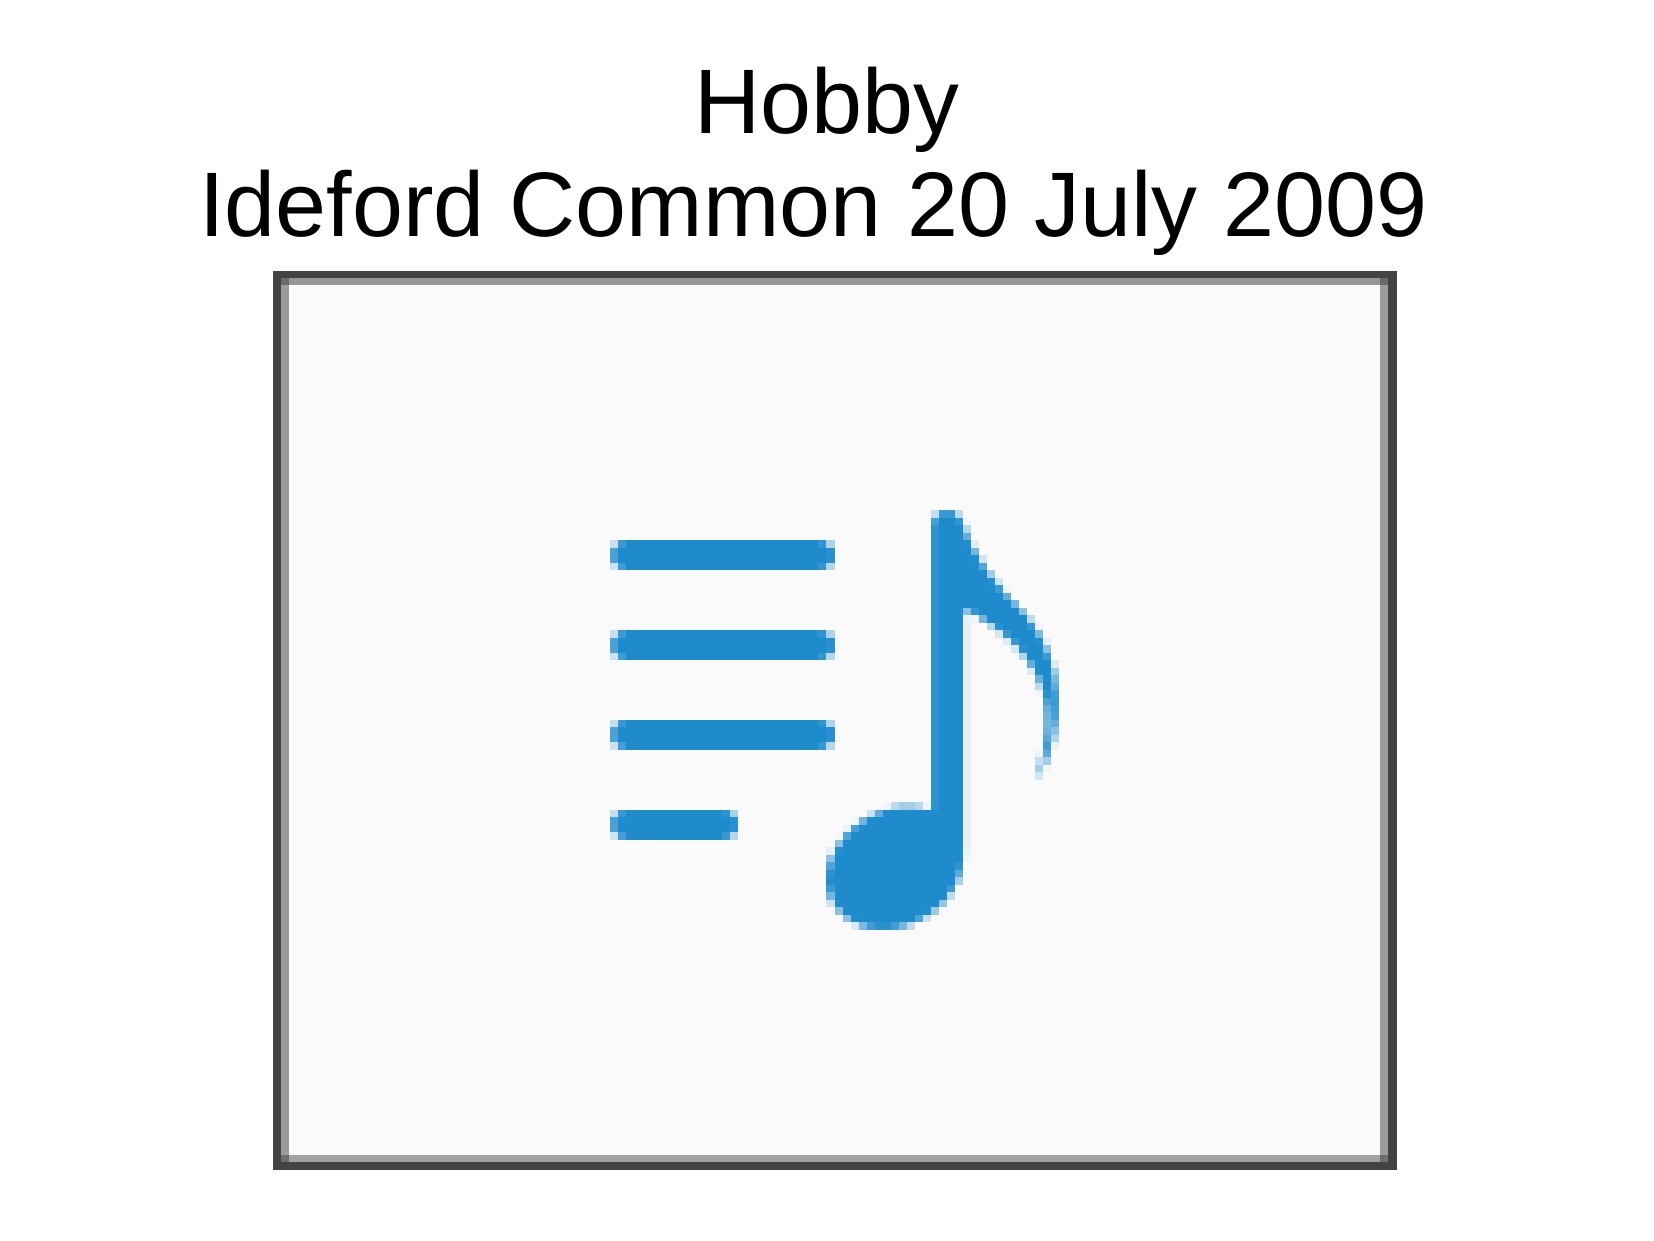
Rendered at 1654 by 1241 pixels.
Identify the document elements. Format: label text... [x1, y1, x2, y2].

title Hobby Ideford Common 20 July 2009 [82, 50, 1571, 256]
text_box [272, 270, 1398, 1171]
